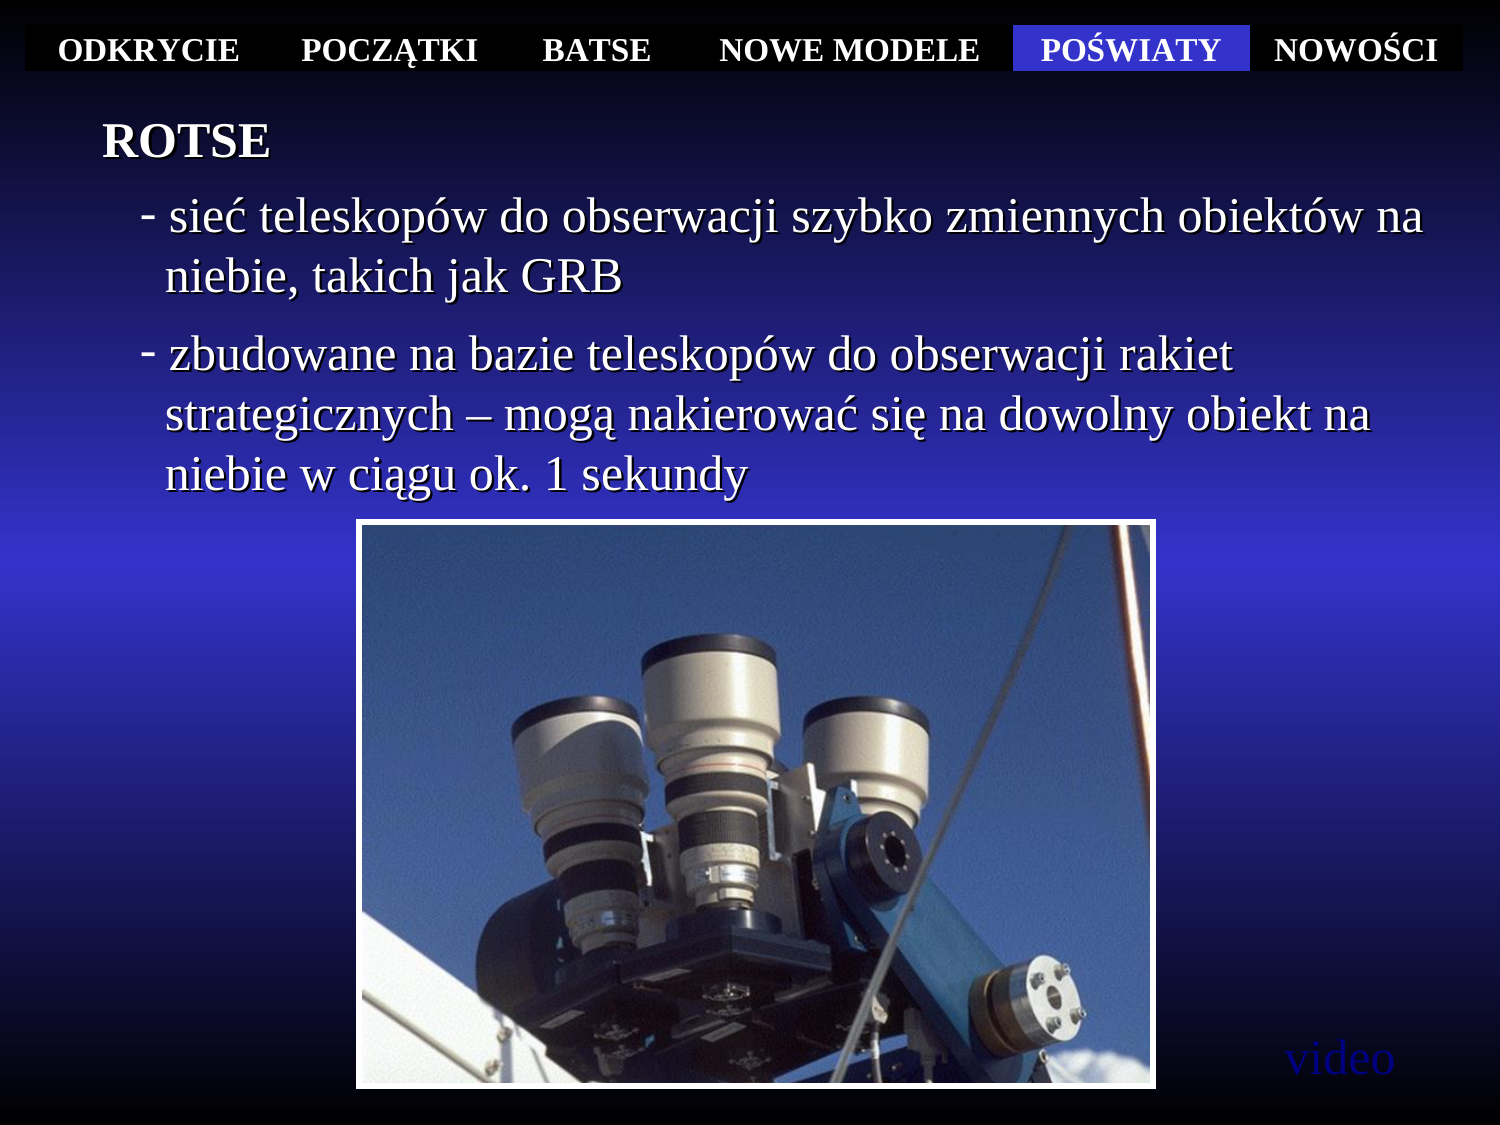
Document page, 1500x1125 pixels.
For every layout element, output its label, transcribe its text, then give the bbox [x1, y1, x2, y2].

table_header POCZĄTKI [273, 25, 507, 71]
table_header NOWOŚCI [1250, 25, 1463, 71]
picture [362, 525, 1150, 1084]
table_header ODKRYCIE [25, 25, 273, 71]
text_box zbudowane na bazie teleskopów do obserwacji rakiet strategicznych – mogą nakierować się na dowolny obiekt na niebie w ciągu ok. 1 sekundy [125, 312, 1463, 508]
text_box video [1269, 1017, 1411, 1093]
text_box sieć teleskopów do obserwacji szybko zmiennych obiektów na niebie, takich jak GRB [125, 174, 1463, 311]
table_header POŚWIATY [1013, 25, 1250, 71]
table_header BATSE [507, 25, 688, 71]
text_box ROTSE [87, 99, 287, 176]
table_header NOWE MODELE [688, 25, 1013, 71]
